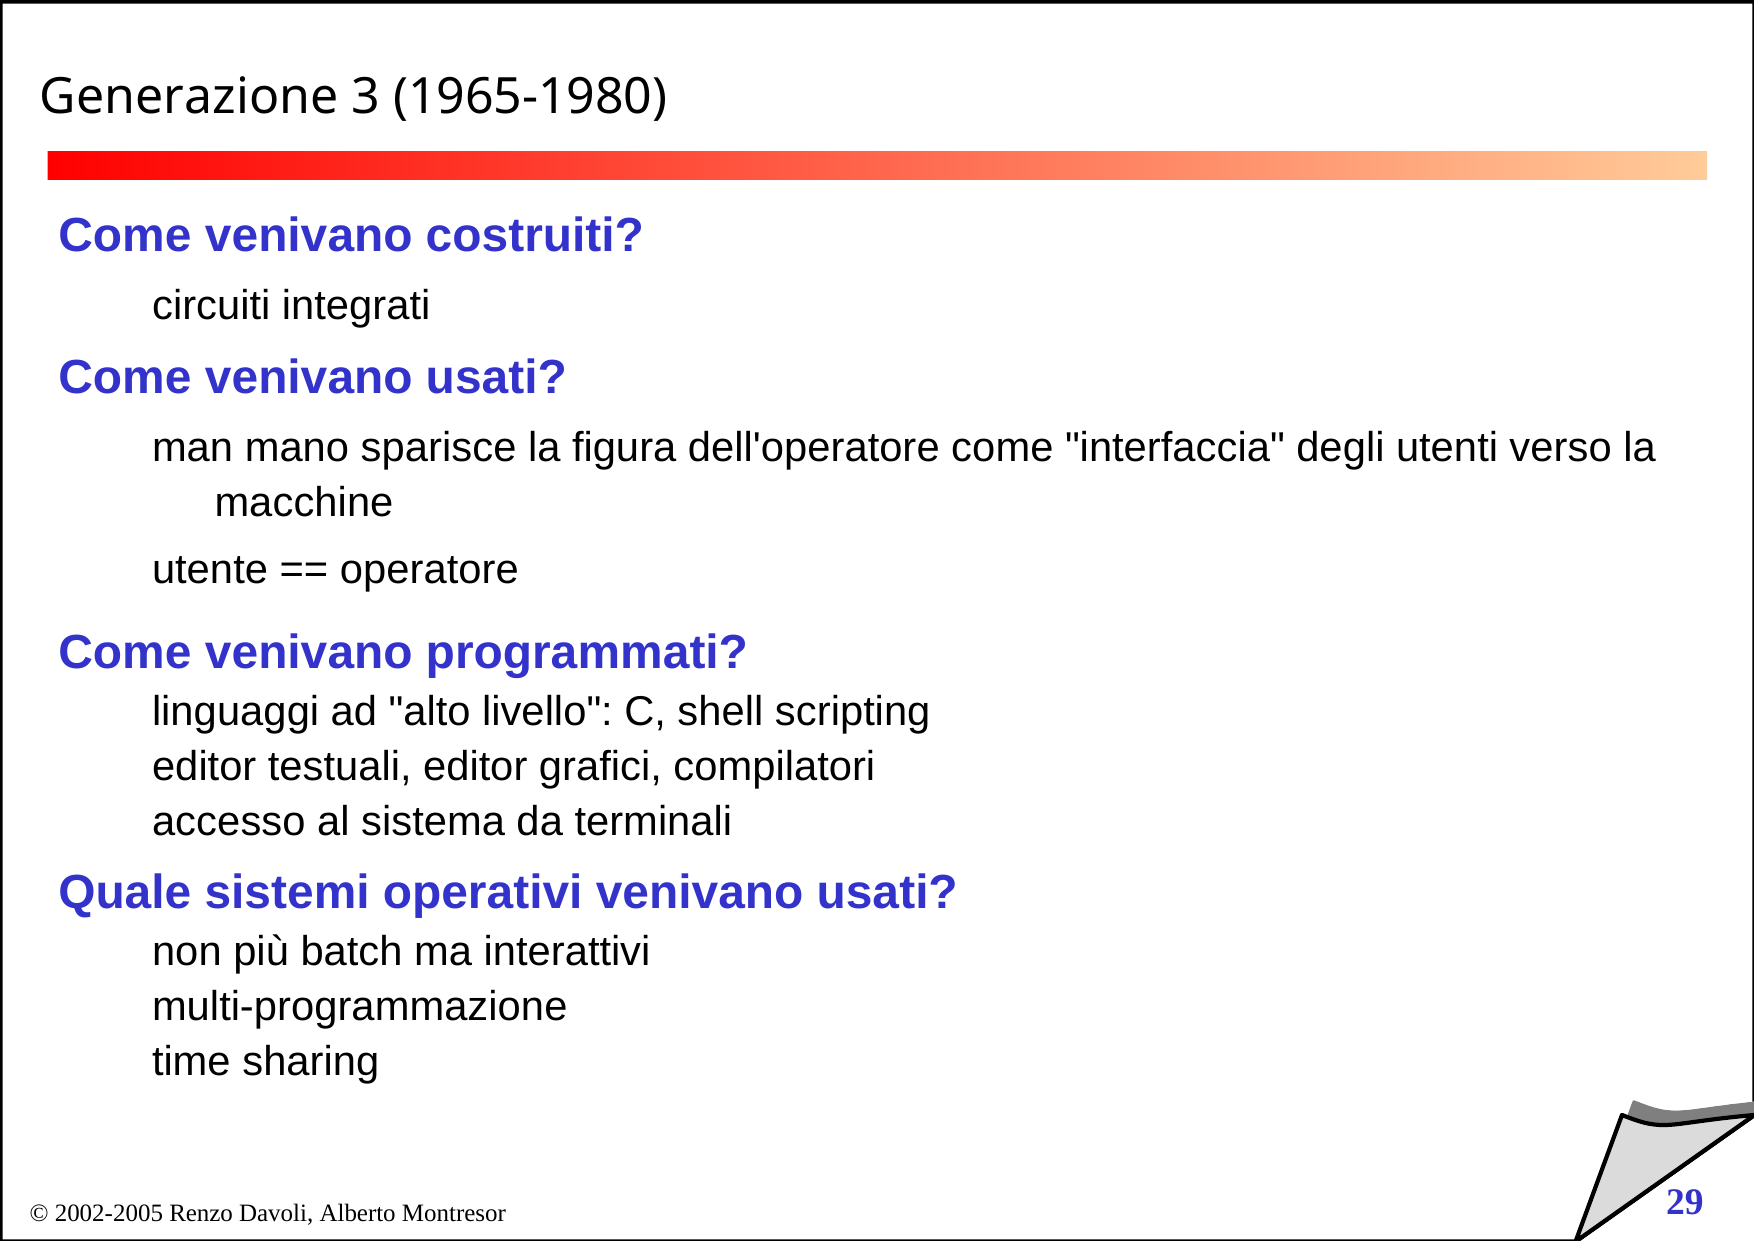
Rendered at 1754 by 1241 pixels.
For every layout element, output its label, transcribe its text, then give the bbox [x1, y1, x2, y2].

title Generazione 3 (1965-1980) [40, 49, 1713, 144]
list Come venivano costruiti? circuiti integrati Come venivano usati? man mano sparisce la figura dell'operatore come "interfaccia" degli utenti verso la macchine utente == operatore Come venivano programmati? linguaggi ad "alto livello": C, shell scripting editor testuali, editor grafici, compilatori accesso al sistema da terminali Quale sistemi operativi venivano usati? non più batch ma interattivi multi-programmazione time sharing [58, 206, 1696, 1095]
